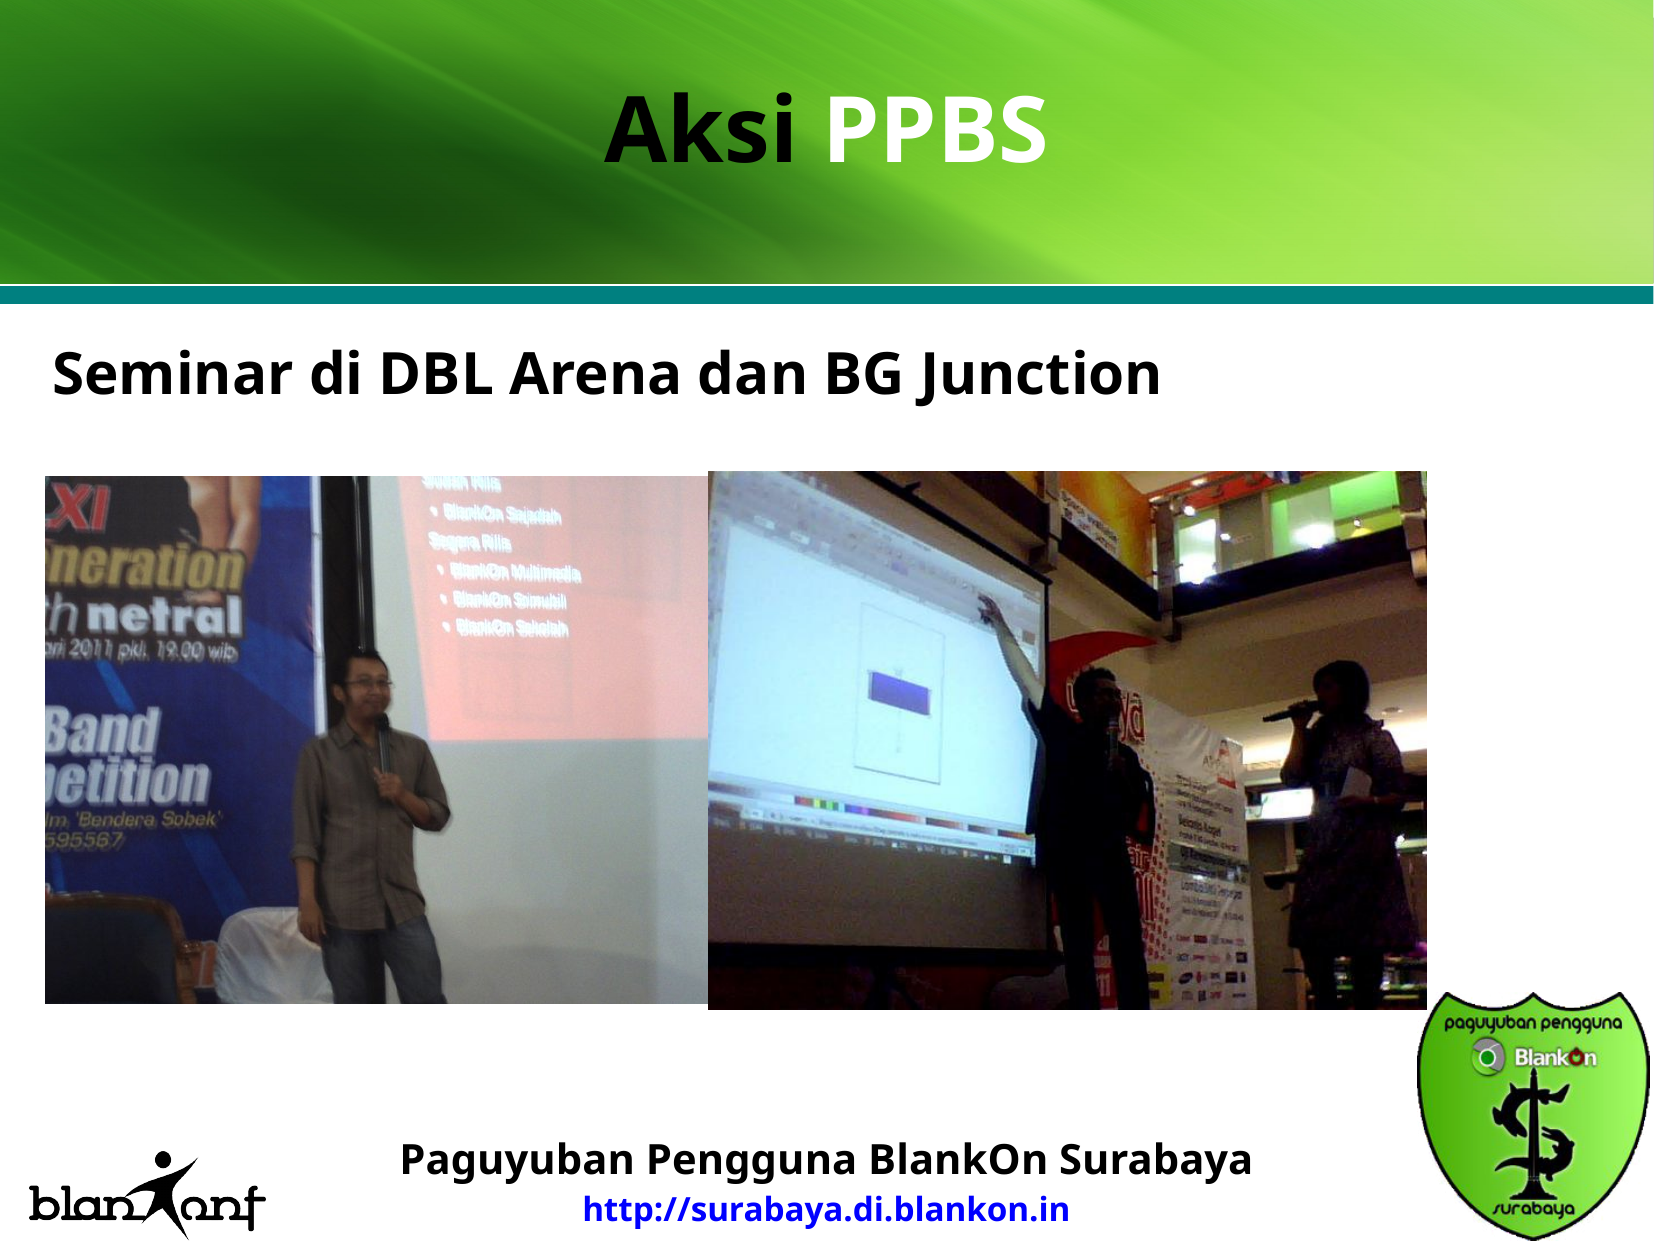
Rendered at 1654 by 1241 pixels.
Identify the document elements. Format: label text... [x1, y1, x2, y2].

picture [29, 1151, 266, 1241]
picture [1417, 992, 1650, 1241]
text_box Paguyuban Pengguna BlankOn Surabaya http://surabaya.di.blankon.in [295, 1122, 1359, 1241]
text_box Seminar di DBL Arena dan BG Junction [31, 324, 1595, 1093]
picture [45, 471, 1427, 1010]
picture [0, 0, 1654, 284]
